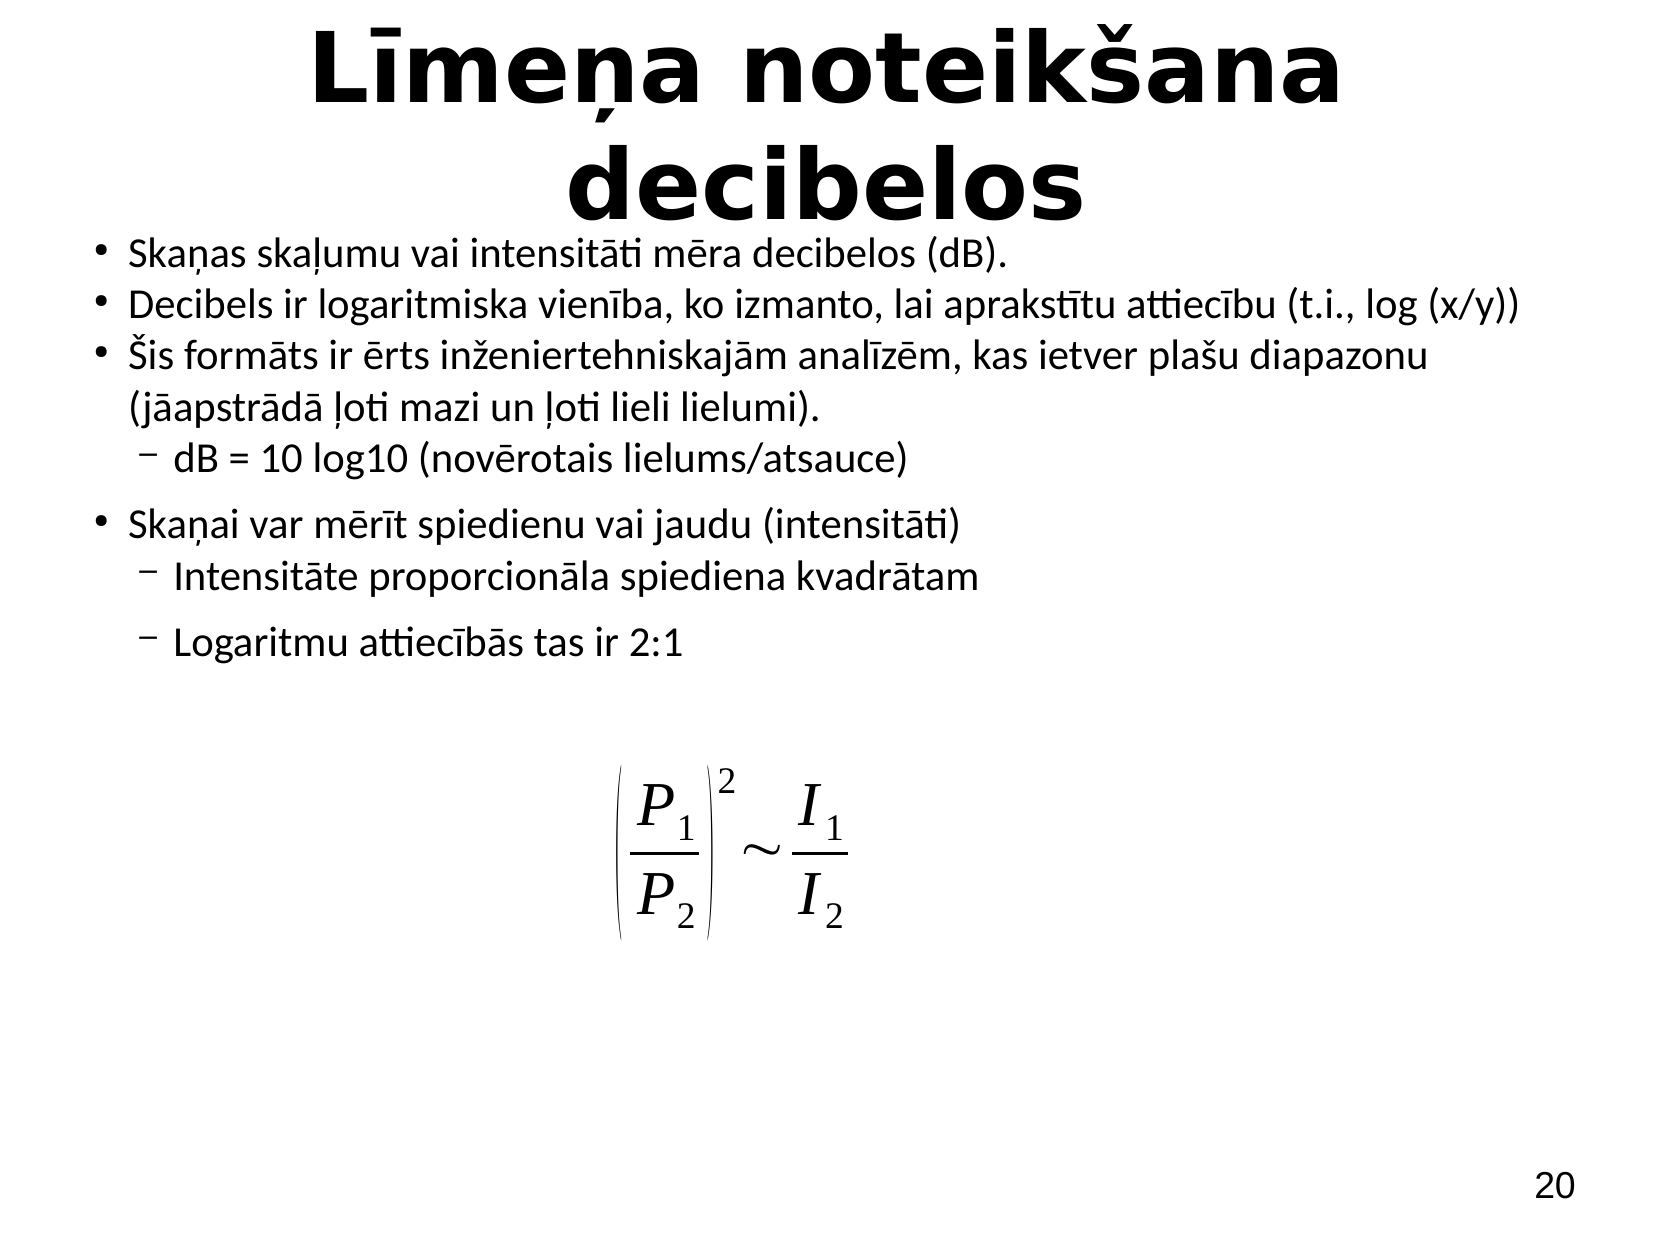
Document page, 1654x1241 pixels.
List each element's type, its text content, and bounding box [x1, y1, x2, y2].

title Līmeņa noteikšana decibelos [82, 49, 1571, 196]
list Skaņas skaļumu vai intensitāti mēra decibelos (dB). Decibels ir logaritmiska vienība, ko izmanto, lai aprakstītu attiecību (t.i., log (x/y)) Šis formāts ir ērts inženiertehniskajām analīzēm, kas ietver plašu diapazonu (jāapstrādā ļoti mazi un ļoti lieli lielumi). dB = 10 log10 (novērotais lielums/atsauce) Skaņai var mērīt spiedienu vai jaudu (intensitāti) Intensitāte proporcionāla spiediena kvadrātam Logaritmu attiecībās tas ir 2:1 [82, 225, 1538, 683]
chart [612, 761, 851, 945]
